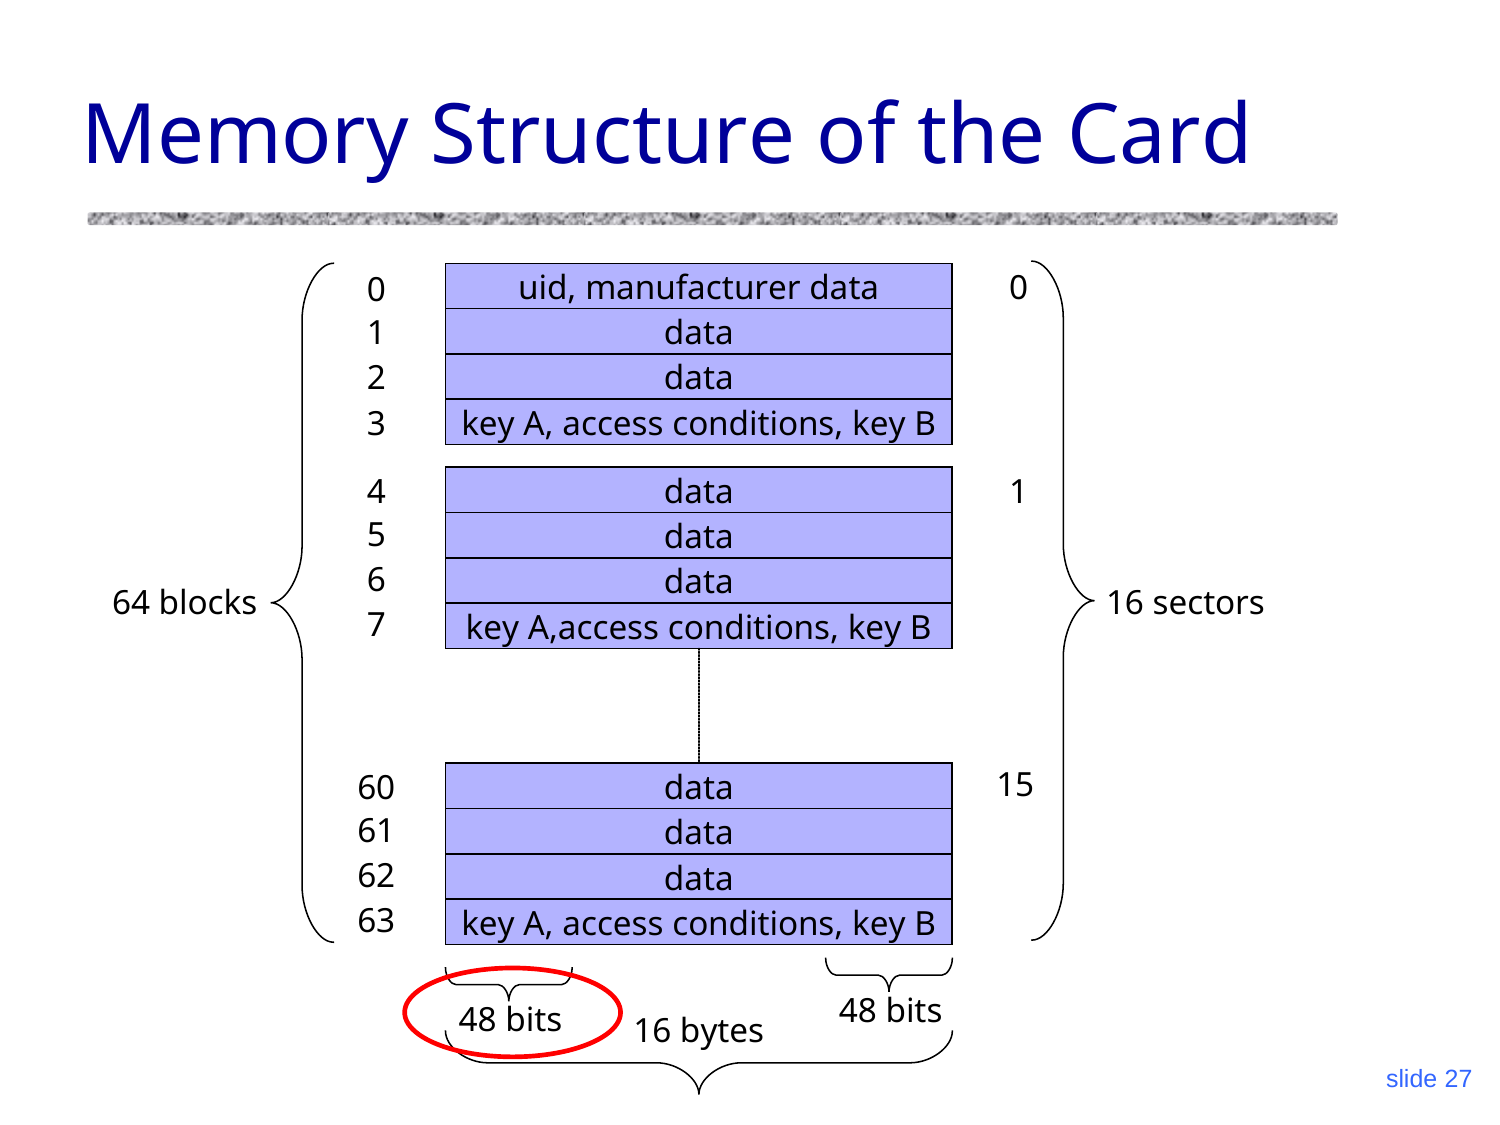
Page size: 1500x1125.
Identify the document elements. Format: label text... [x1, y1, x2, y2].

text_box 6 [347, 555, 405, 600]
text_box data [445, 467, 953, 512]
text_box key A,access conditions, key B [445, 603, 953, 649]
text_box 3 [347, 399, 405, 445]
text_box data [445, 808, 953, 853]
text_box data [445, 557, 953, 603]
text_box data [445, 512, 953, 557]
text_box 61 [347, 806, 405, 851]
text_box 0 [347, 265, 405, 308]
text_box slide <number> [1174, 1025, 1488, 1101]
text_box 48 bits [824, 981, 958, 1037]
text_box 1 [990, 467, 1048, 513]
text_box data [445, 763, 953, 808]
text_box data [445, 308, 953, 353]
text_box 0 [990, 263, 1048, 309]
text_box 1 [347, 308, 405, 353]
text_box 48 bits [443, 990, 578, 1046]
text_box 2 [347, 353, 405, 399]
text_box 16 bytes [618, 1001, 780, 1057]
text_box data [445, 353, 953, 399]
text_box 16 sectors [1091, 573, 1281, 629]
text_box key A, access conditions, key B [445, 399, 953, 445]
text_box key A, access conditions, key B [445, 899, 953, 945]
text_box 63 [347, 896, 405, 943]
text_box 5 [347, 510, 405, 555]
text_box 4 [347, 467, 405, 510]
text_box 60 [347, 763, 405, 806]
picture [87, 212, 1338, 226]
text_box data [445, 853, 953, 899]
text_box uid, manufacturer data [445, 263, 953, 308]
text_box 15 [986, 760, 1044, 807]
text_box 7 [347, 600, 405, 647]
text_box 64 blocks [97, 573, 273, 629]
text_box 62 [347, 851, 405, 896]
title Memory Structure of the Card [66, 37, 1342, 188]
